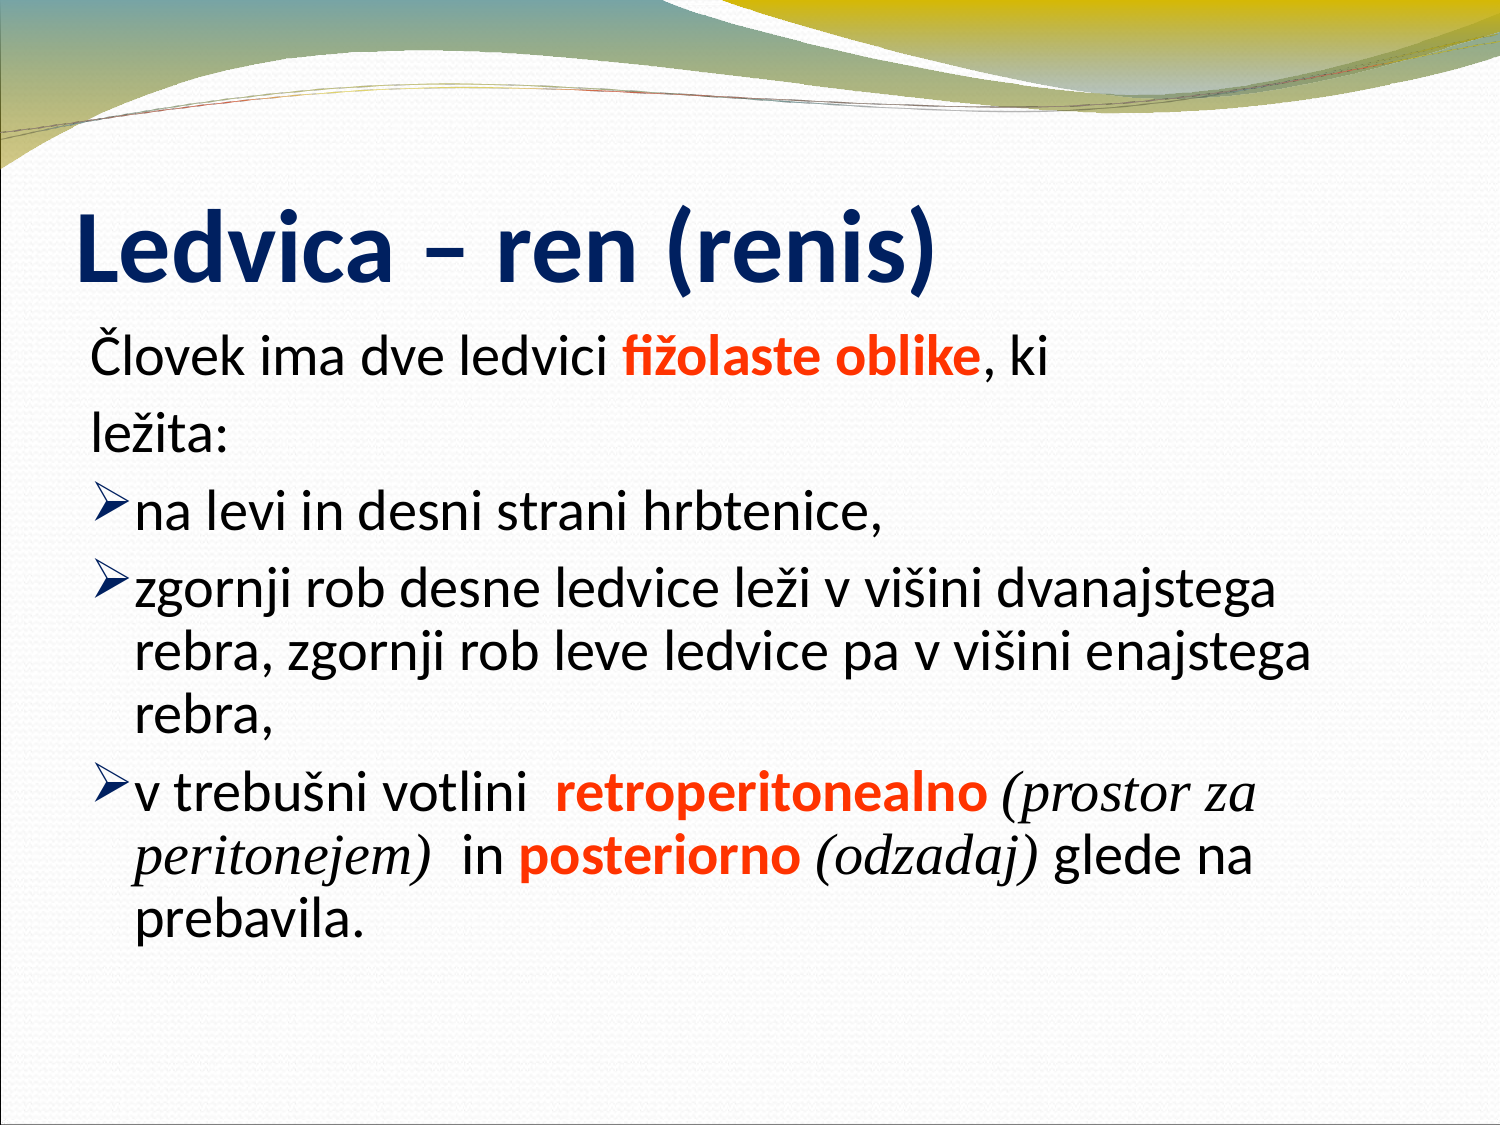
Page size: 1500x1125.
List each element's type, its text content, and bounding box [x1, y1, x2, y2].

text_box Človek ima dve ledvici fižolaste oblike, ki ležita: na levi in desni strani hrbtenice, zgornji rob desne ledvice leži v višini dvanajstega rebra, zgornji rob leve ledvice pa v višini enajstega rebra, v trebušni votlini retroperitonealno (prostor za peritonejem) in posteriorno (odzadaj) glede na prebavila. [74, 317, 1425, 1038]
text_box Ledvica – ren (renis) [74, 115, 1425, 304]
picture [0, 0, 1500, 1125]
